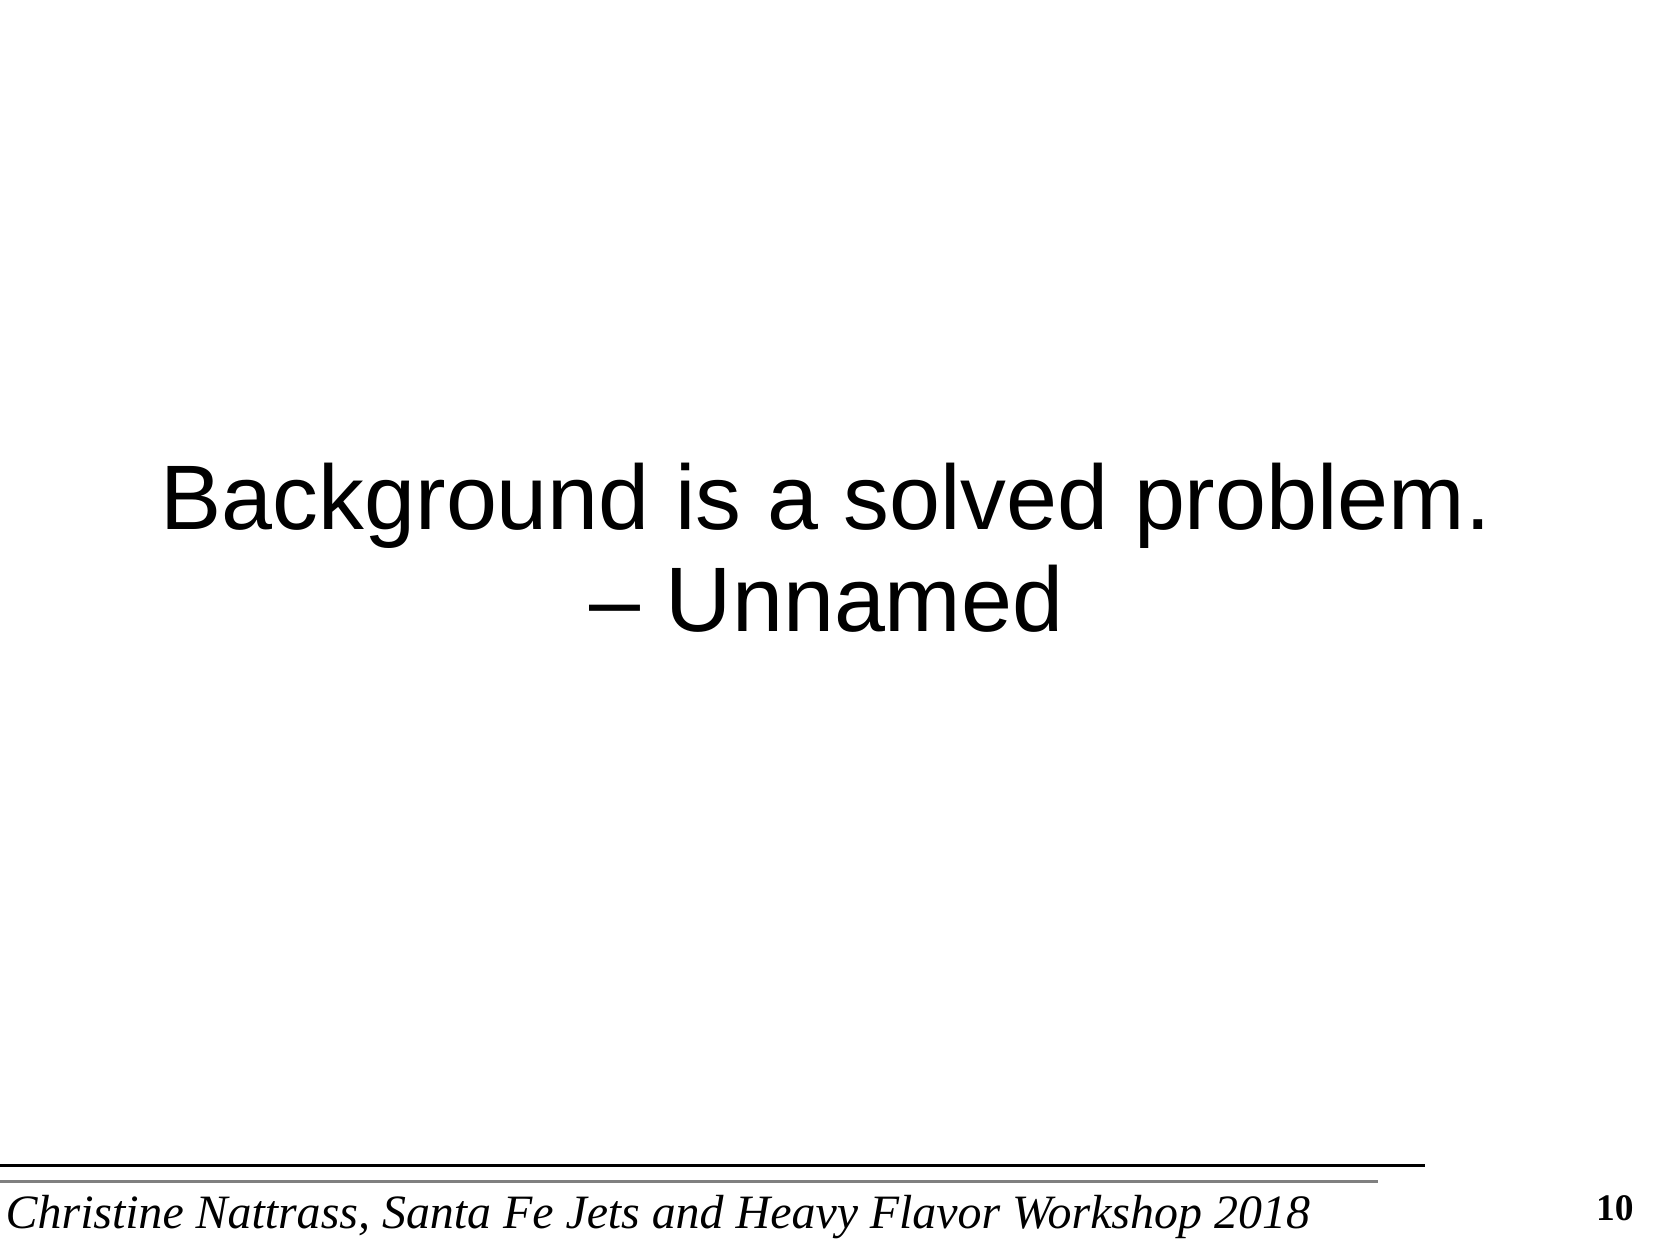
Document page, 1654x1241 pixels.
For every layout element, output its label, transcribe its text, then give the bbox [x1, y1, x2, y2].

title Background is a solved problem. – Unnamed [82, 445, 1571, 653]
